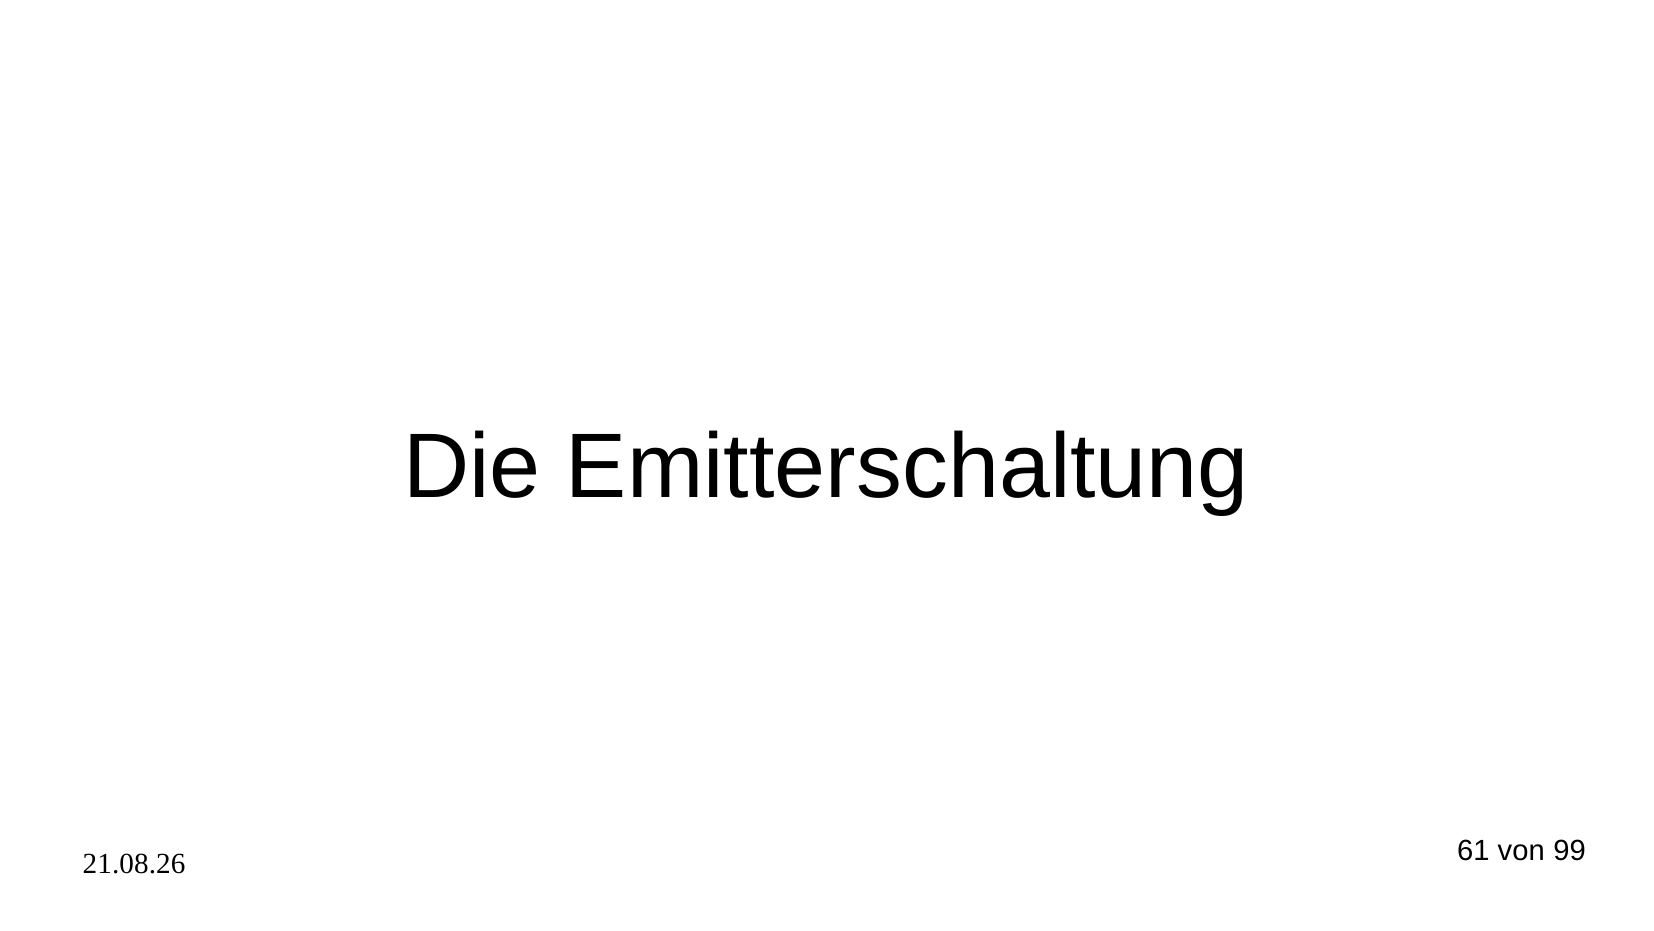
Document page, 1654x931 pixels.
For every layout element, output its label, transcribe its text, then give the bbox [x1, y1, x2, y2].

title Die Emitterschaltung [82, 388, 1571, 544]
